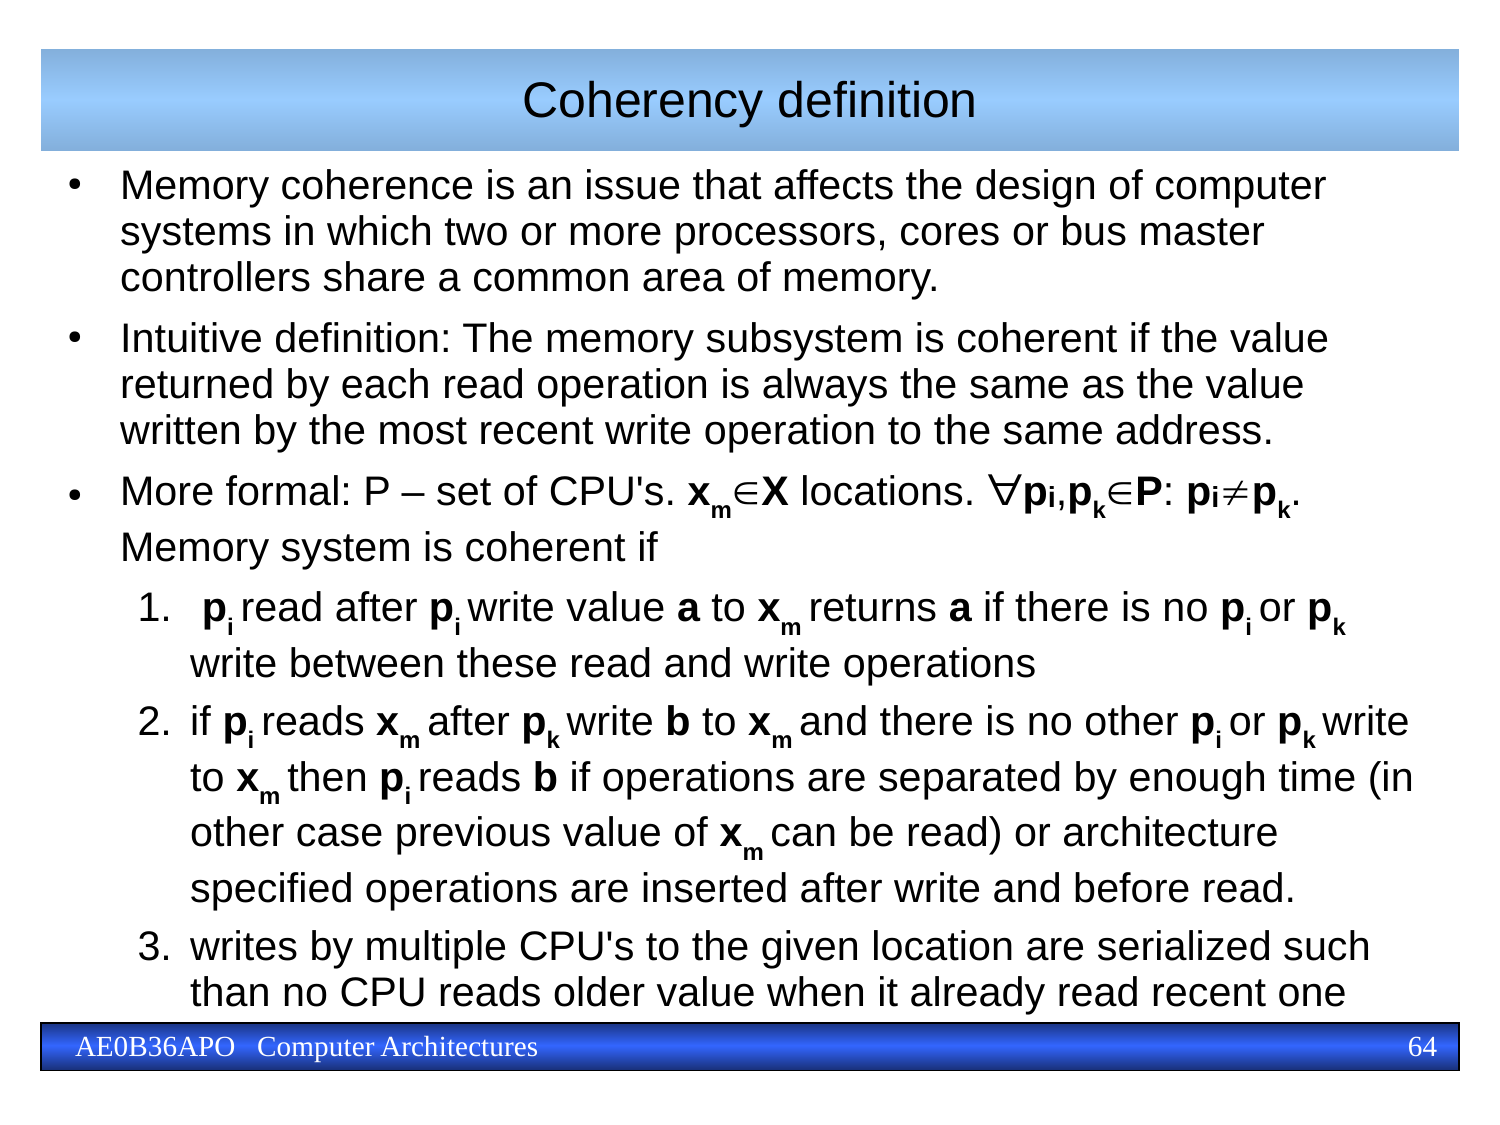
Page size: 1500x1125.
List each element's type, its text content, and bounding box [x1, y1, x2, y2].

title Coherency definition [41, 49, 1459, 151]
list Memory coherence is an issue that affects the design of computer systems in which two or more processors, cores or bus master controllers share a common area of memory. Intuitive definition: The memory subsystem is coherent if the value returned by each read operation is always the same as the value written by the most recent write operation to the same address. More formal: P – set of CPU's. xm∈X locations. ∀pi,pk∈P: pi≠pk. Memory system is coherent if pi read after pi write value a to xm returns a if there is no pi or pk write between these read and write operations if pi reads xm after pk write b to xm and there is no other pi or pk write to xm then pi reads b if operations are separated by enough time (in other case previous value of xm can be read) or architecture specified operations are inserted after write and before read. writes by multiple CPU's to the given location are serialized such than no CPU reads older value when it already read recent one [49, 162, 1438, 1025]
